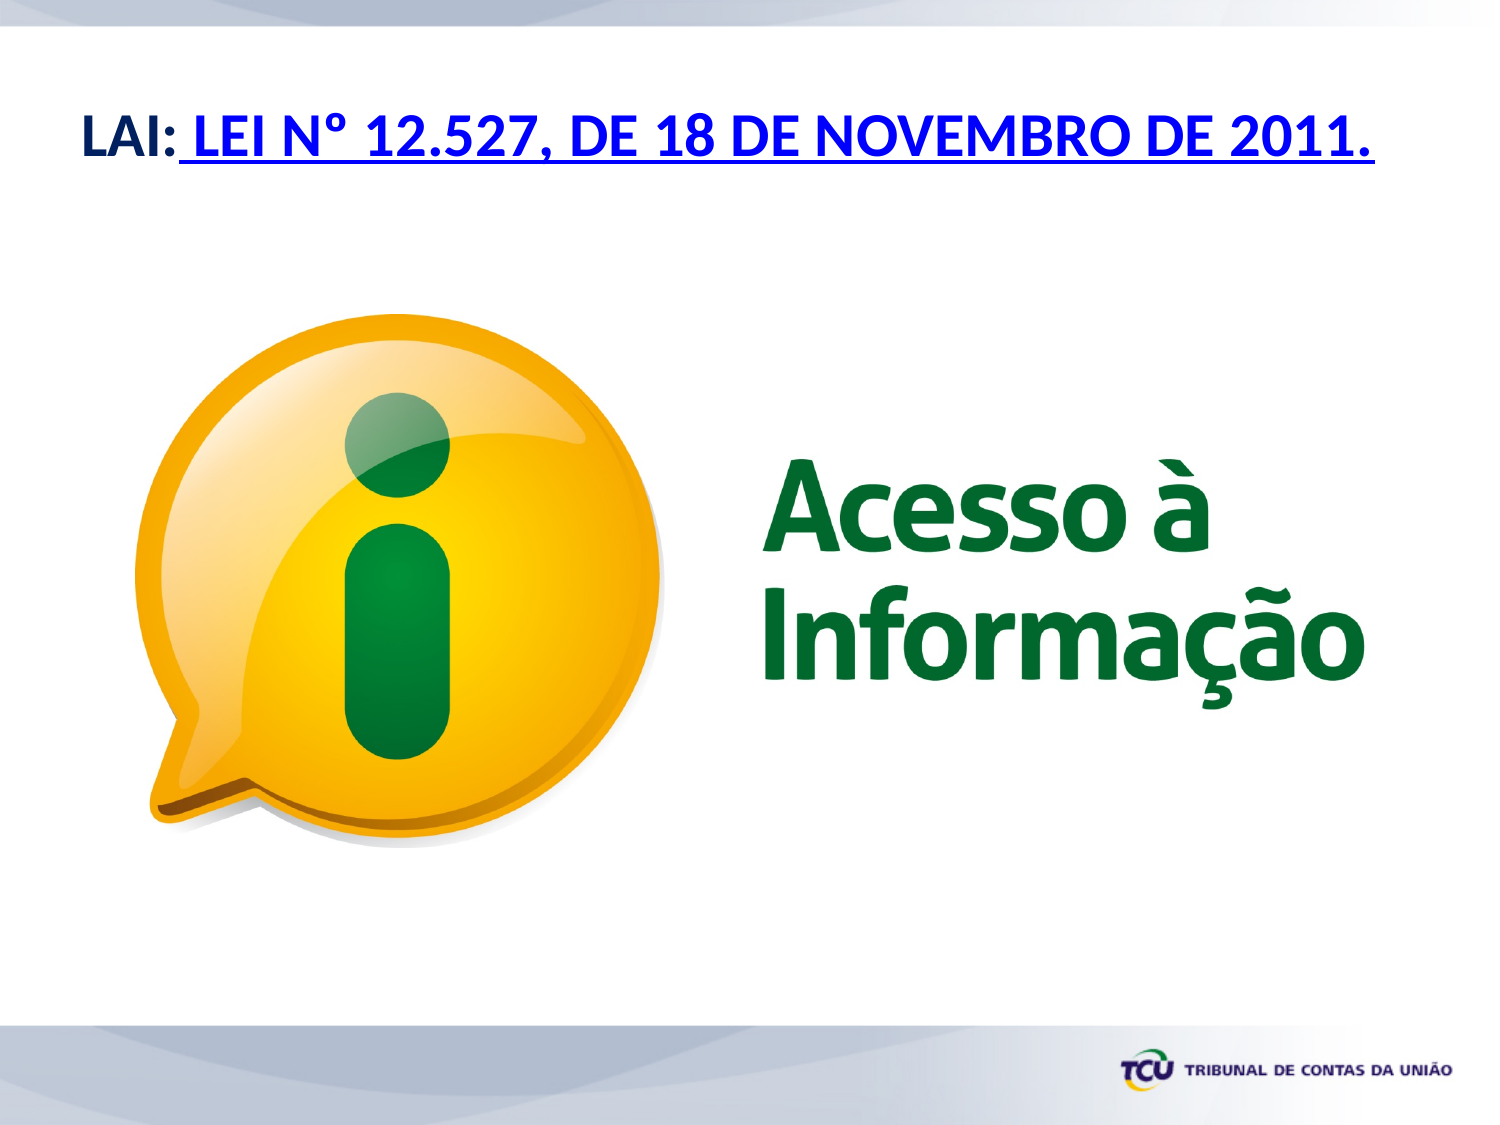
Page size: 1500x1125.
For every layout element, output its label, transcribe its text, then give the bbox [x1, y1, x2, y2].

picture [0, 0, 1500, 1125]
title LAI: LEI Nº 12.527, DE 18 DE NOVEMBRO DE 2011. [53, 78, 1404, 220]
